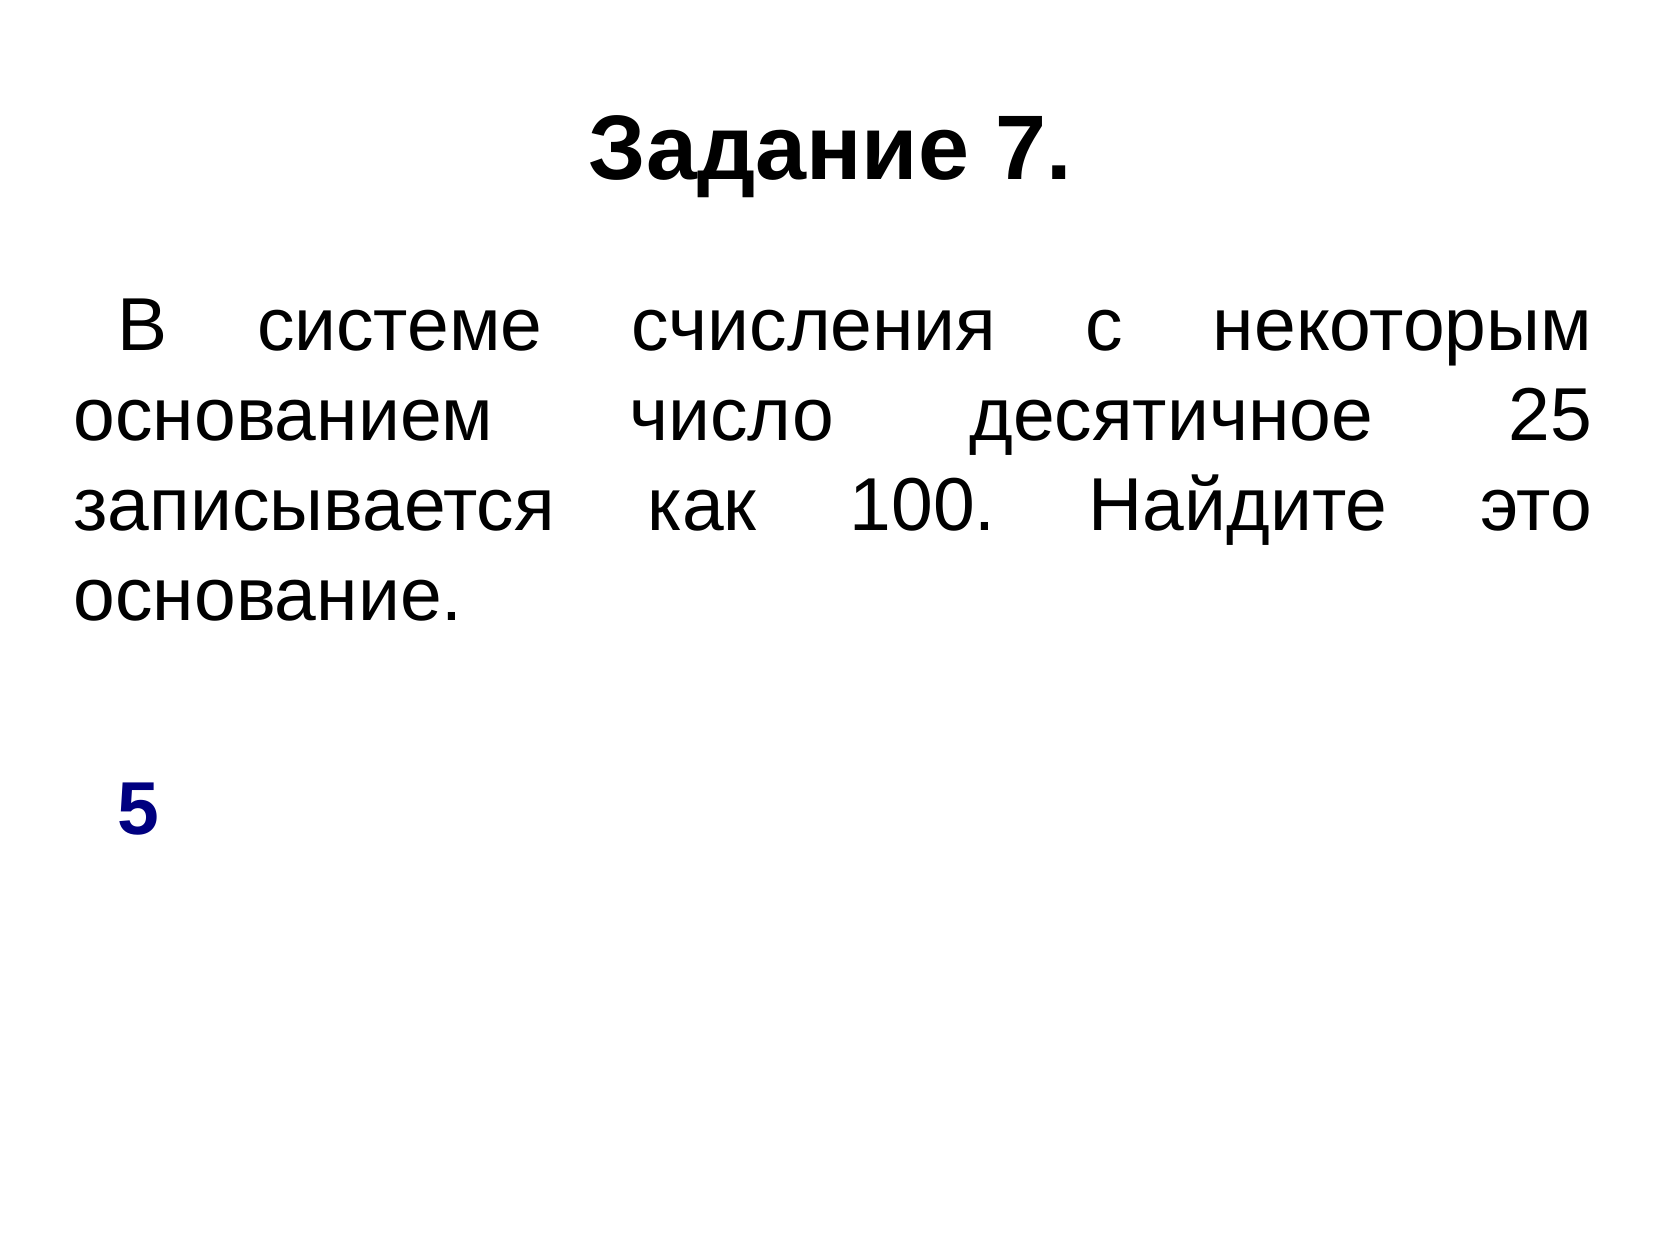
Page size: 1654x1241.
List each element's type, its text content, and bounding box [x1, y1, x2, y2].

text_box В системе счисления с некоторым основанием число десятичное 25 записывается как 100. Найдите это основание. 5 [58, 268, 1609, 1194]
title Задание 7. [82, 68, 1571, 268]
